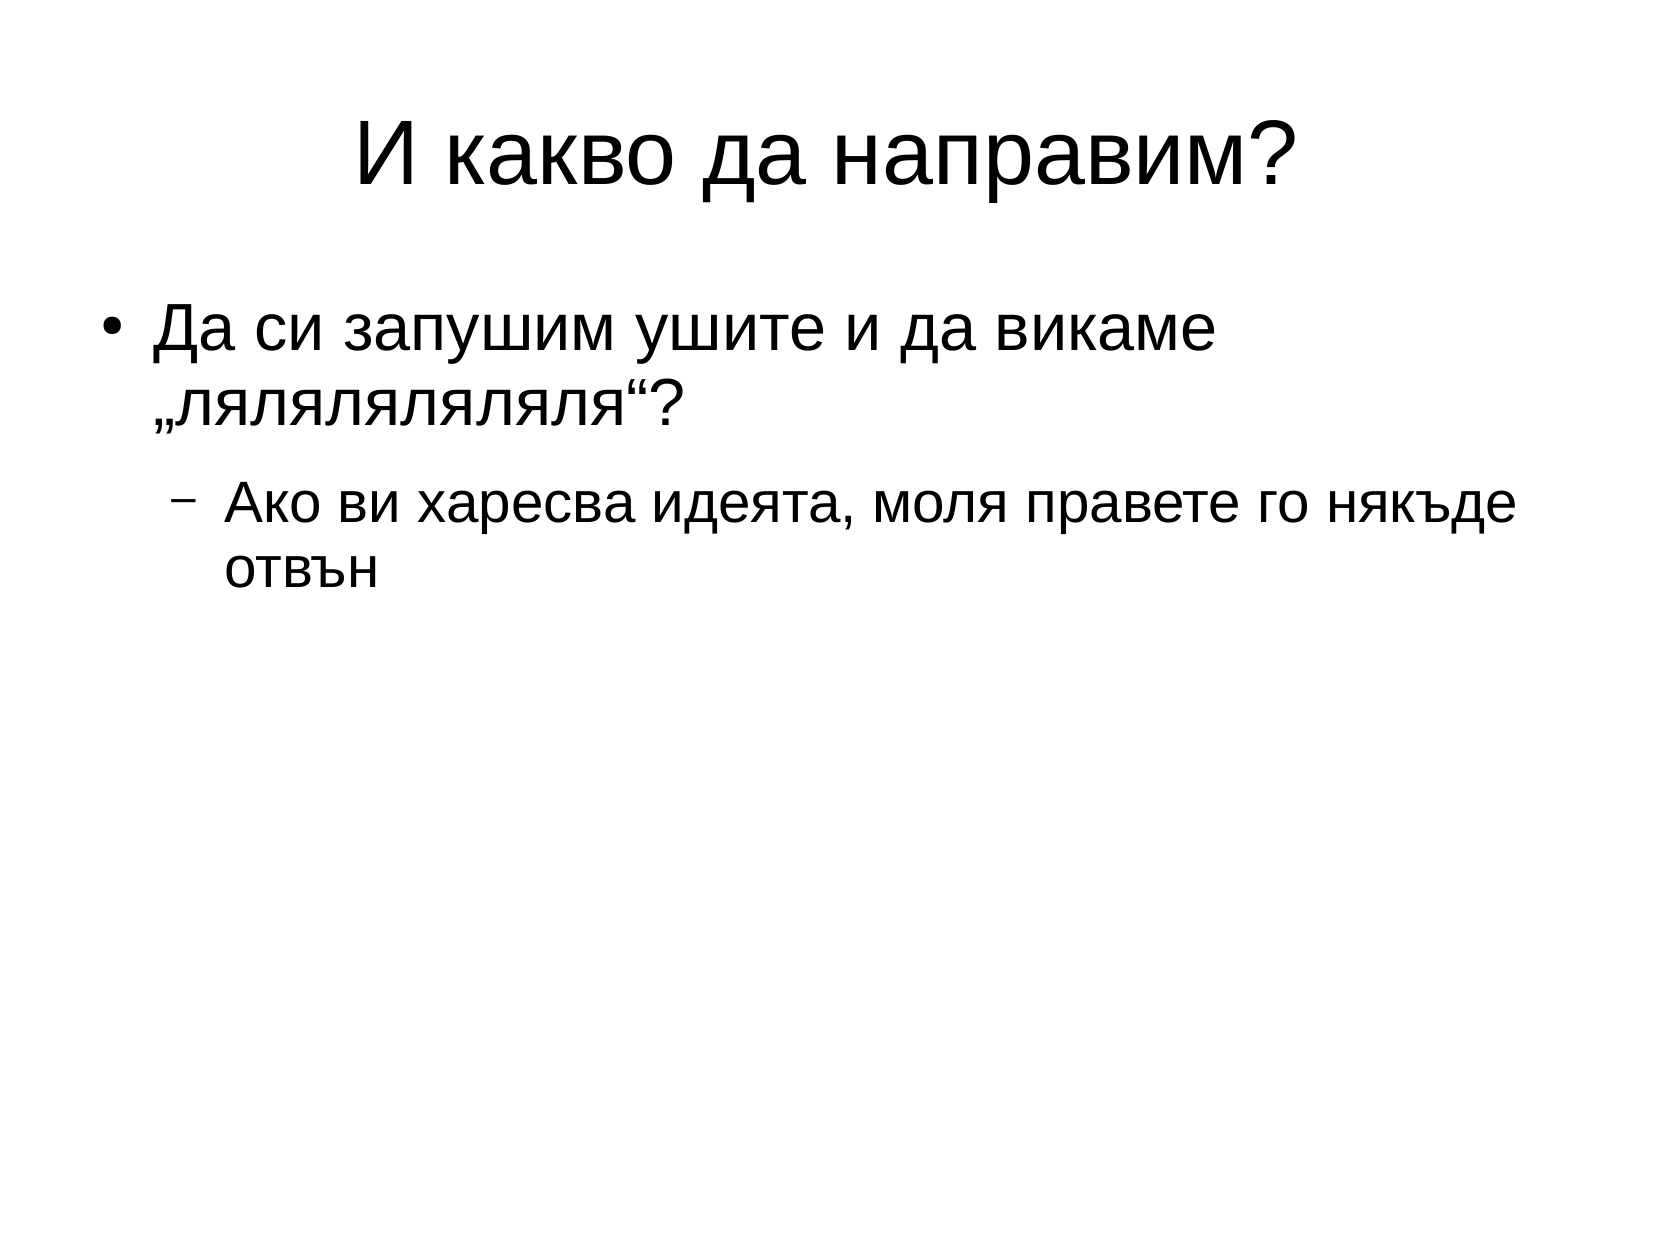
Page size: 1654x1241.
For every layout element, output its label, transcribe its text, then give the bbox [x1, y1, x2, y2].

title И какво да направим? [82, 49, 1571, 257]
list Да си запушим ушите и да викаме „ляляляляляля“? Ако ви харесва идеята, моля правете го някъде отвън [82, 290, 1538, 1010]
